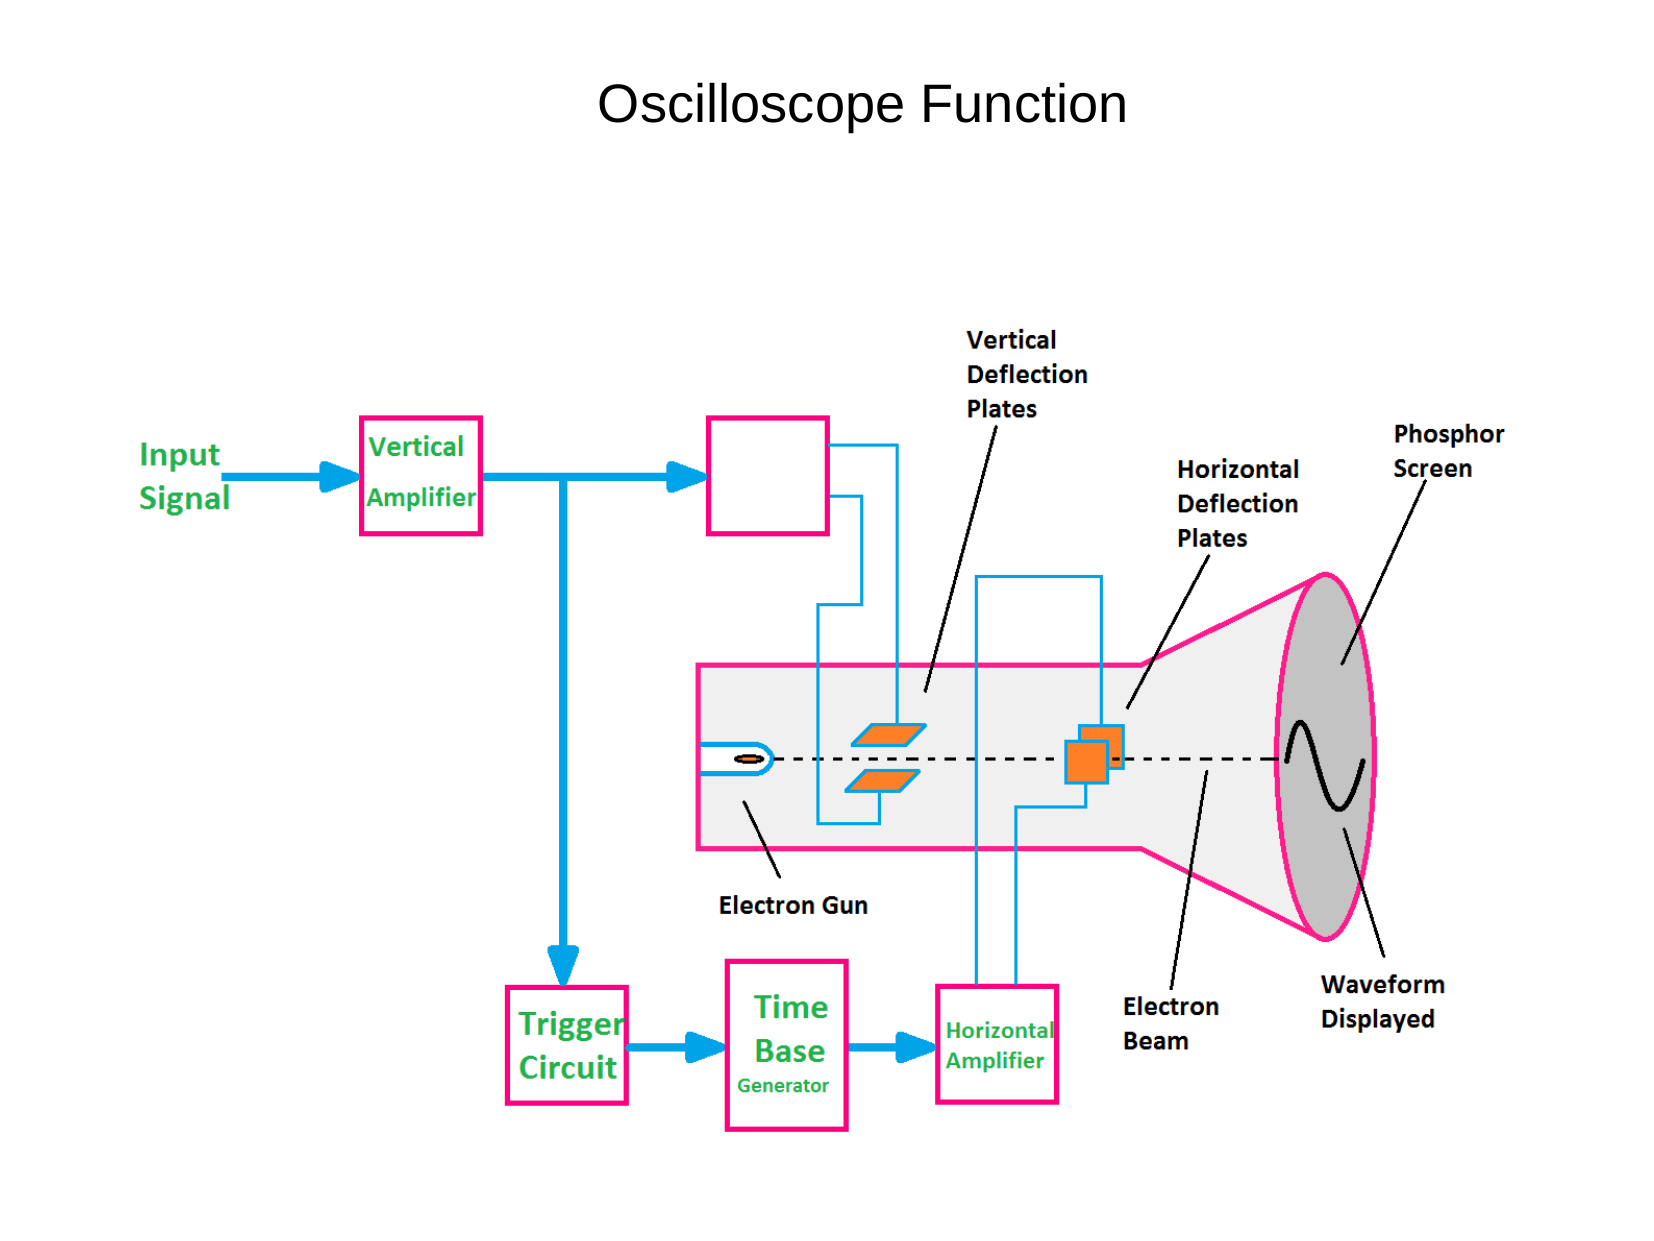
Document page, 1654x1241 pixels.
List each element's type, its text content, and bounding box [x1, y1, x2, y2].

picture [135, 284, 1527, 1135]
text_box Oscilloscope Function [557, 73, 1171, 136]
